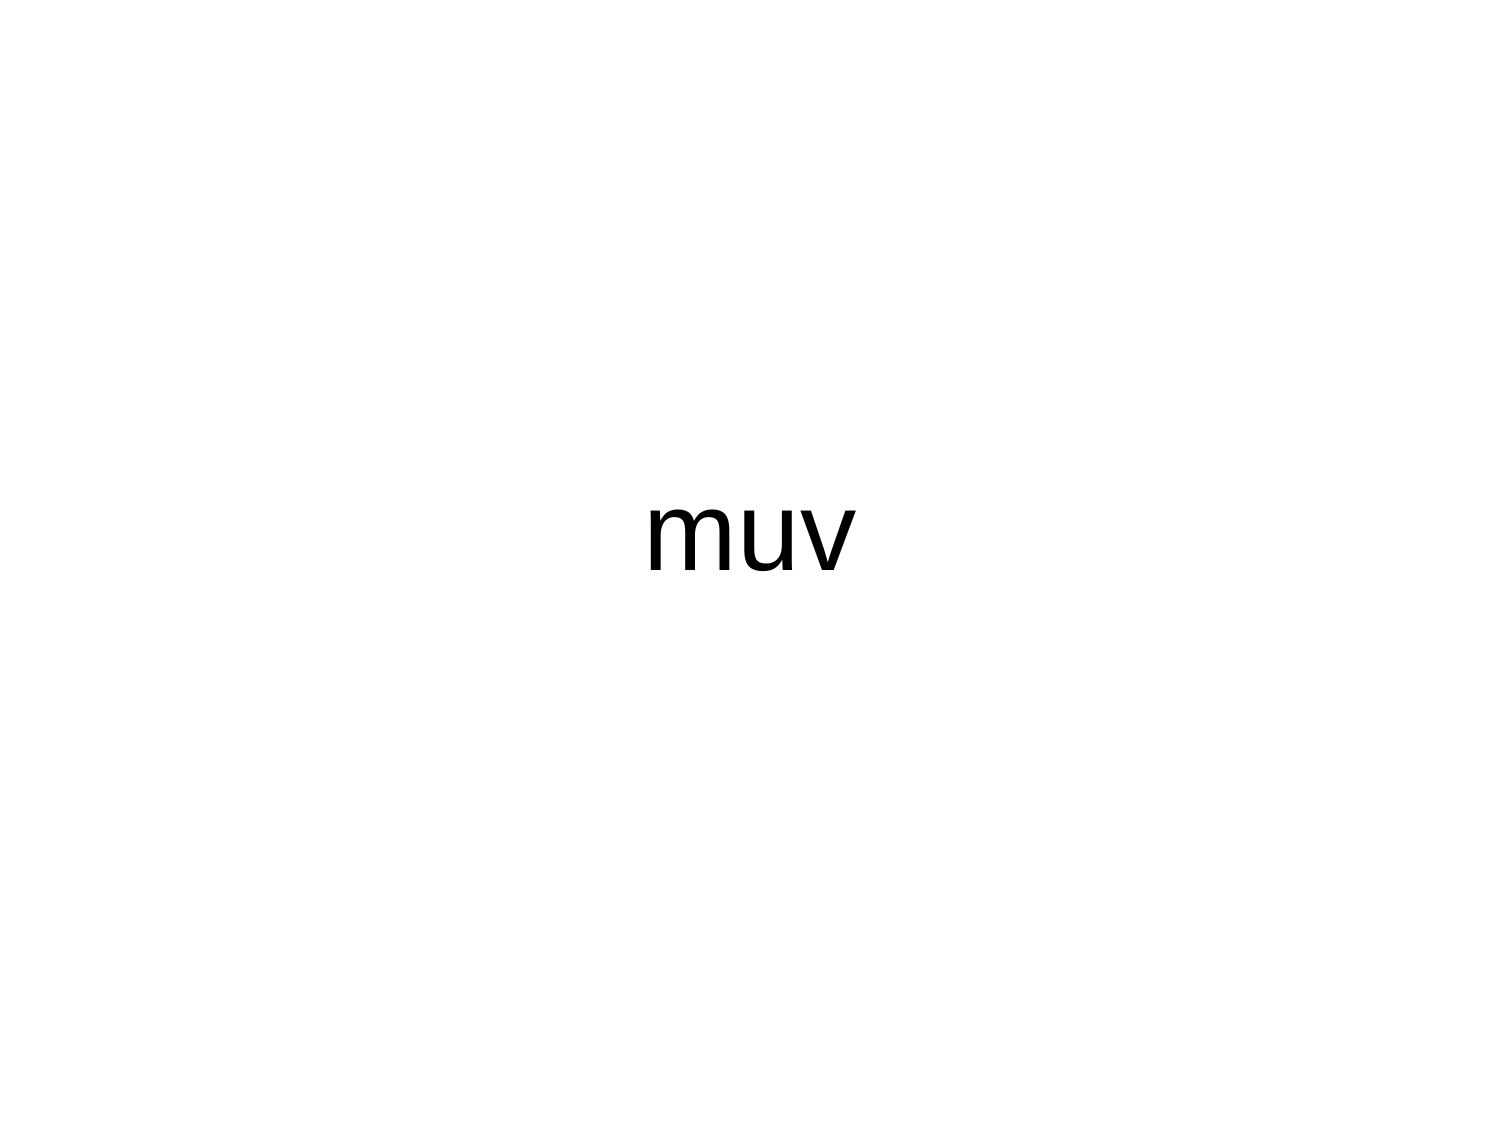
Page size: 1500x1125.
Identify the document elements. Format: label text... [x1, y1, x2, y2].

title muv [112, 437, 1388, 625]
